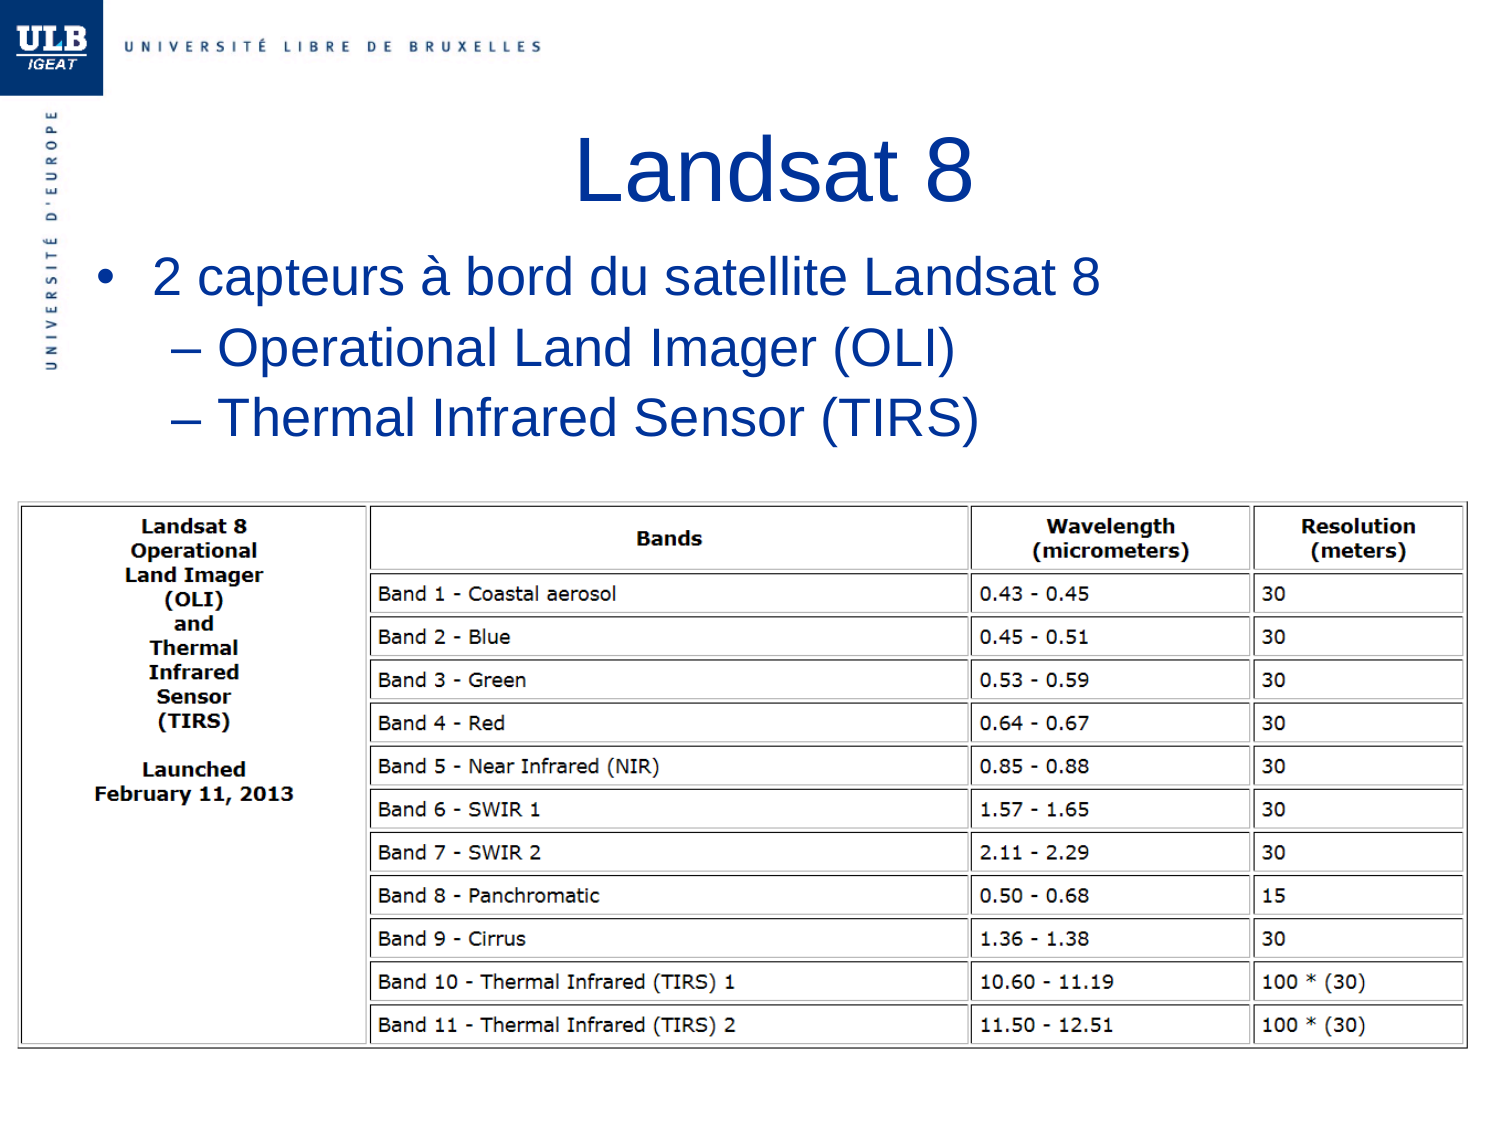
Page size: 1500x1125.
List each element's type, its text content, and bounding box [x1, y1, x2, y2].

list 2 capteurs à bord du satellite Landsat 8 Operational Land Imager (OLI) Thermal Infrared Sensor (TIRS) [96, 250, 1388, 487]
picture [0, 0, 1500, 1125]
title Landsat 8 [129, 86, 1421, 259]
